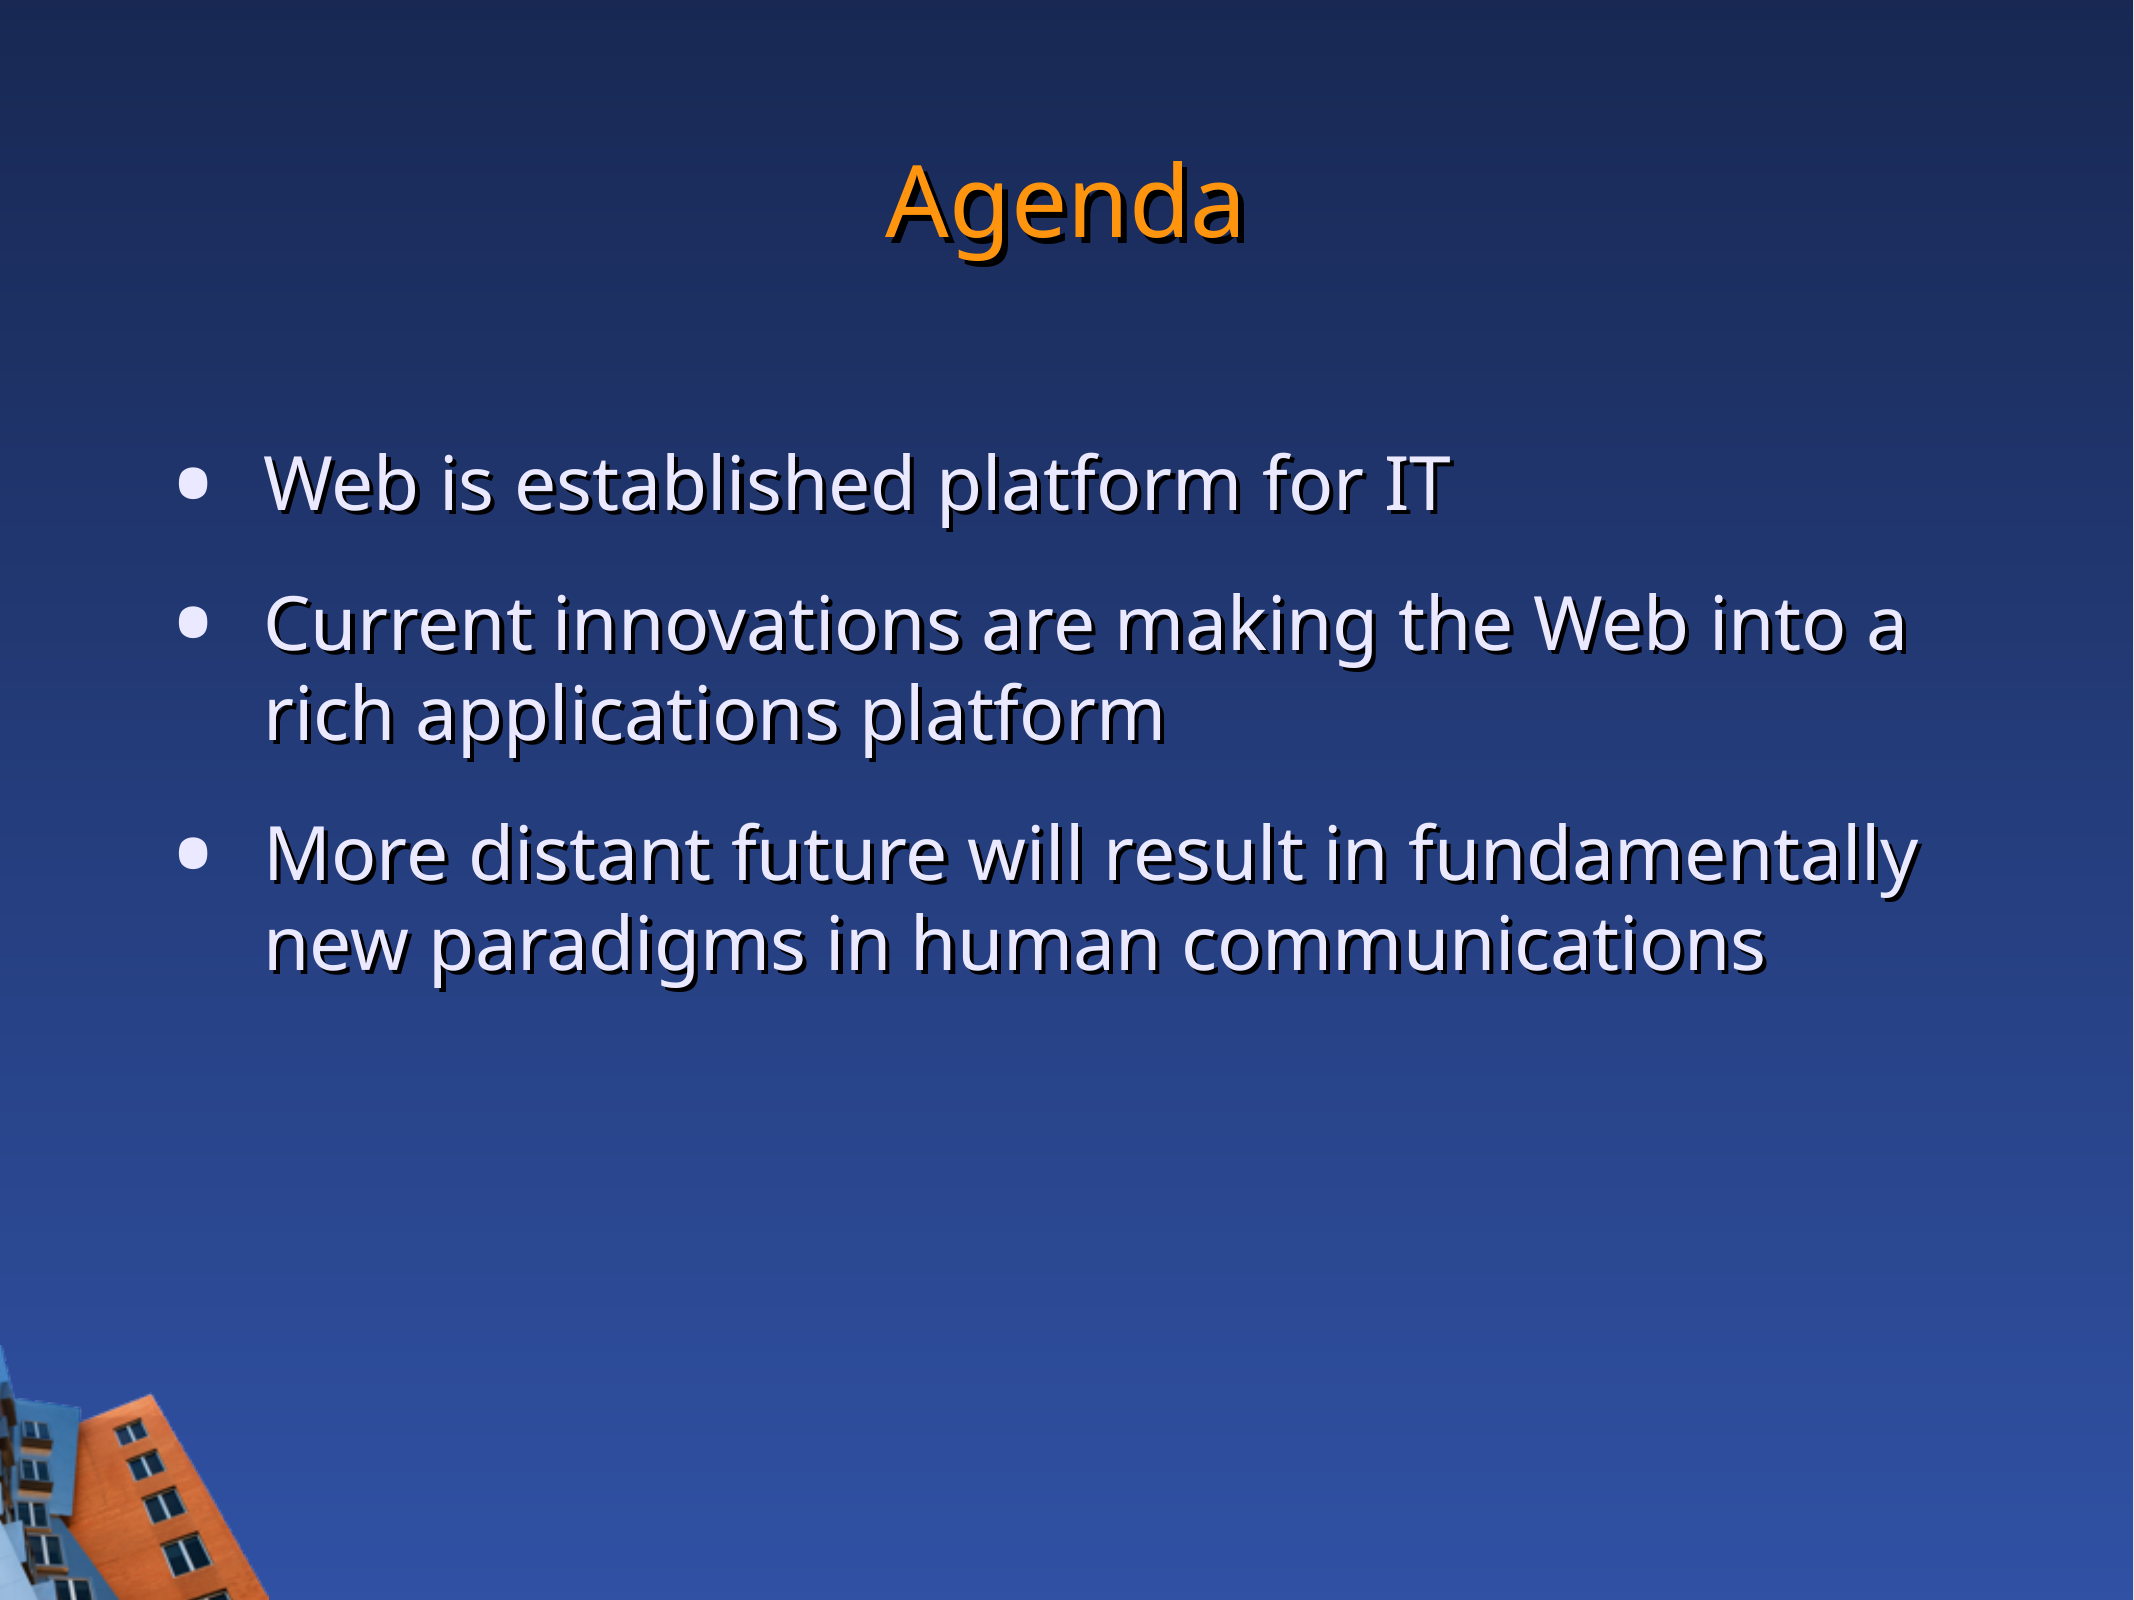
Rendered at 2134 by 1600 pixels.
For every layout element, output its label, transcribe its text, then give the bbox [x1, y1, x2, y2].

title Agenda [106, 63, 2027, 331]
list Web is established platform for IT Current innovations are making the Web into a rich applications platform More distant future will result in fundamentally new paradigms in human communications [117, 435, 2038, 1477]
picture [0, 1345, 269, 1600]
